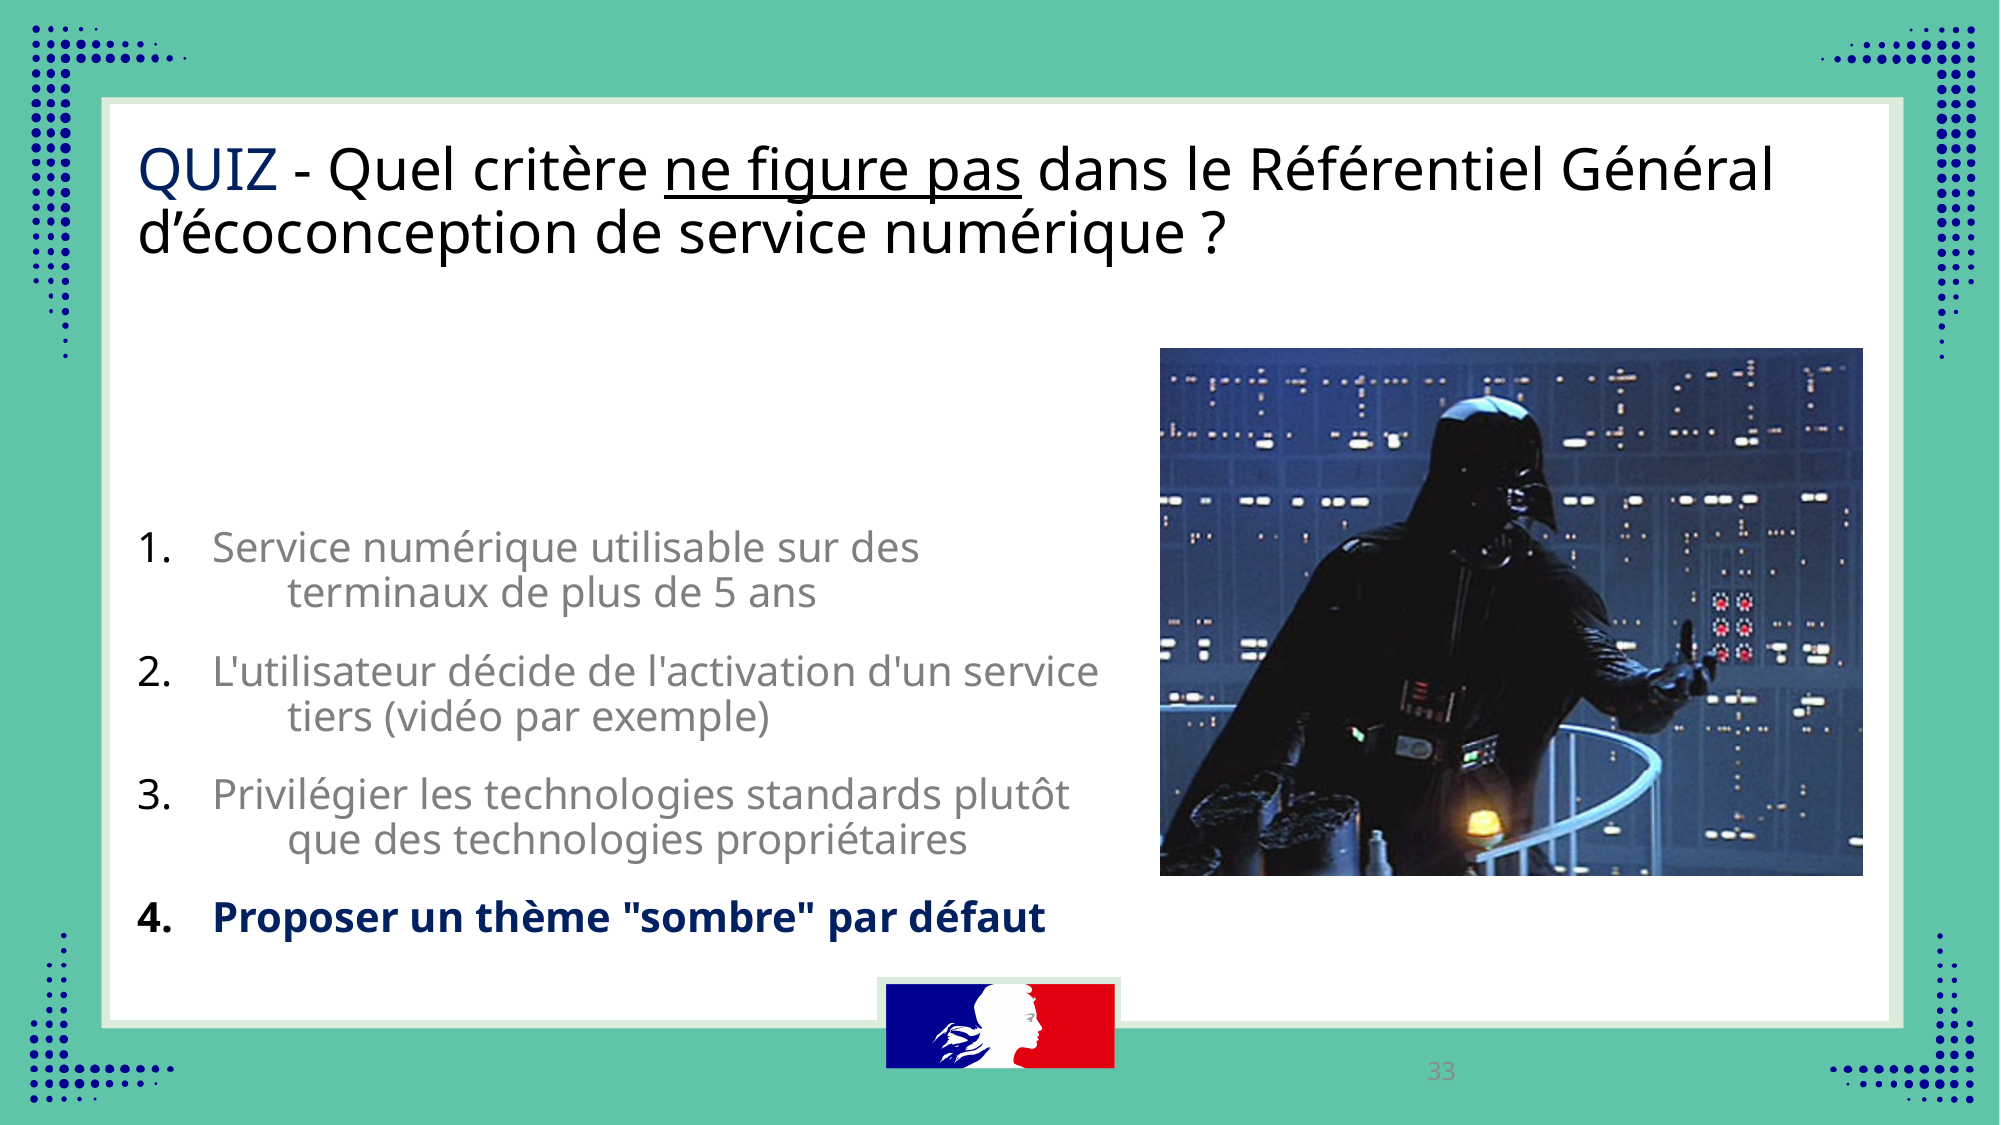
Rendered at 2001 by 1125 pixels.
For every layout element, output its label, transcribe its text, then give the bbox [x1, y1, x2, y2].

text_box <numéro> [1412, 1042, 1863, 1103]
subtitle Service numérique utilisable sur des terminaux de plus de 5 ans L'utilisateur décide de l'activation d'un service tiers (vidéo par exemple) Privilégier les technologies standards plutôt que des technologies propriétaires Proposer un thème "sombre" par défaut [137, 526, 1129, 675]
title QUIZ - Quel critère ne figure pas dans le Référentiel Général d’écoconception de service numérique ? [137, 129, 1863, 278]
picture [0, 0, 2000, 1125]
